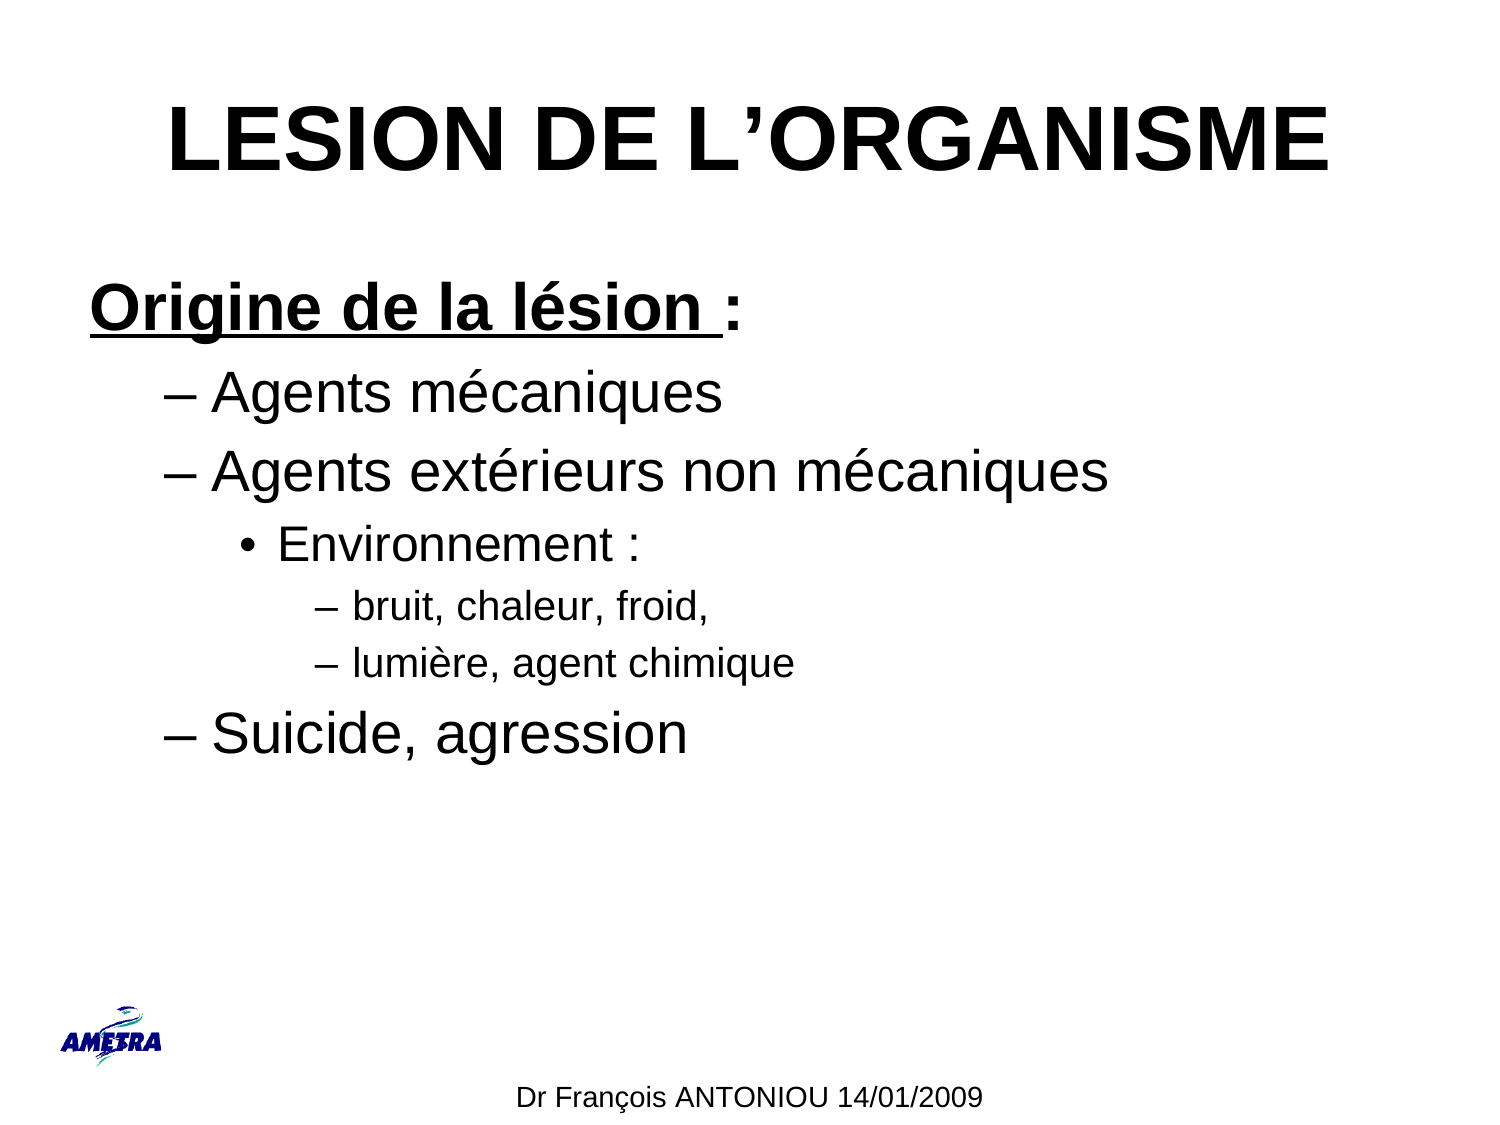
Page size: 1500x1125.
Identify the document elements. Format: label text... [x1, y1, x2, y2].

title LESION DE L’ORGANISME [75, 45, 1426, 233]
list Origine de la lésion : Agents mécaniques Agents extérieurs non mécaniques Environnement : bruit, chaleur, froid, lumière, agent chimique Suicide, agression [75, 262, 1426, 1005]
picture [41, 984, 184, 1093]
